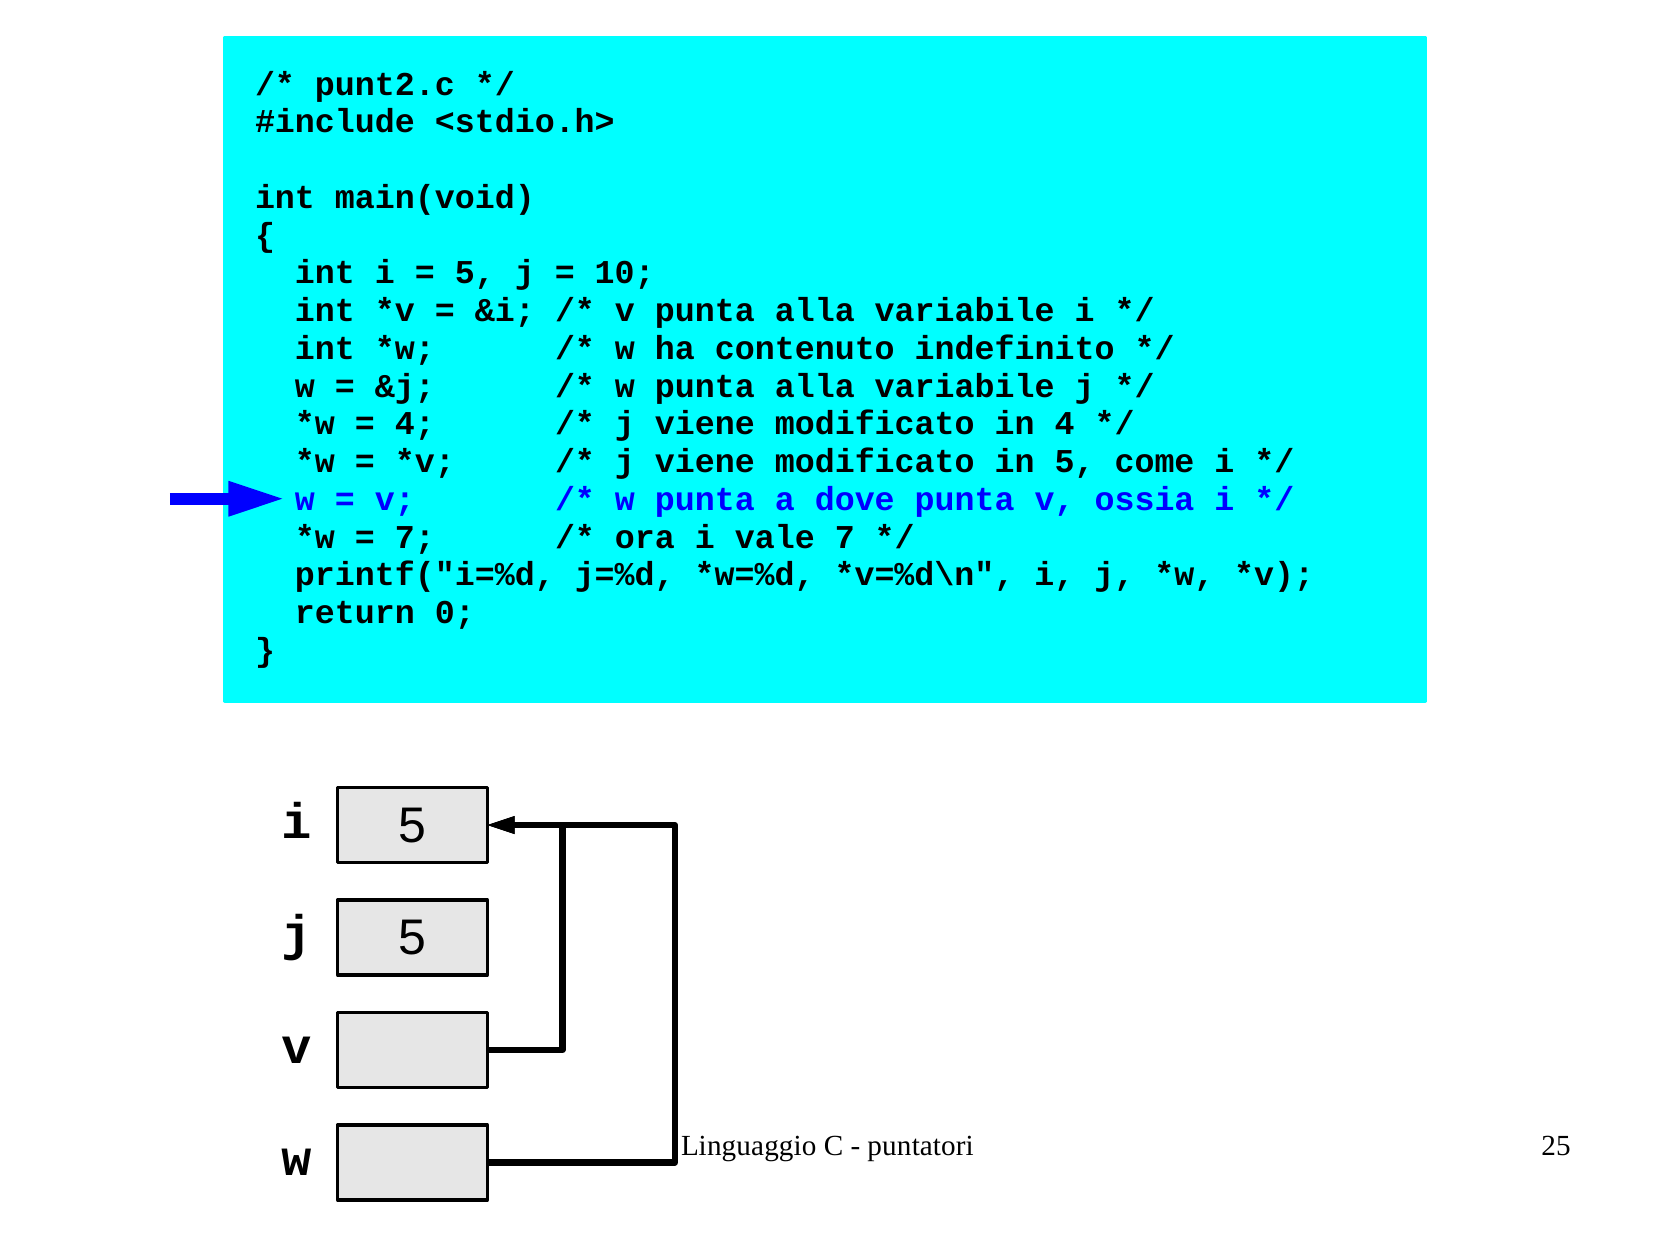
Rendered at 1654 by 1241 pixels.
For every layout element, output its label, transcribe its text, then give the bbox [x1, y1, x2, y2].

text_box w [262, 1125, 331, 1201]
text_box [337, 1012, 488, 1088]
text_box 5 [337, 900, 488, 976]
text_box v [262, 1012, 331, 1088]
text_box i [262, 787, 331, 863]
text_box 5 [337, 787, 488, 863]
text_box j [262, 900, 331, 976]
text_box /* punt2.c */ #include <stdio.h> int main(void) { int i = 5, j = 10; int *v = &i; /* v punta alla variabile i */ int *w; /* w ha contenuto indefinito */ w = &j; /* w punta alla variabile j */ *w = 4; /* j viene modificato in 4 */ *w = *v; /* j viene modificato in 5, come i */ w = v; /* w punta a dove punta v, ossia i */ *w = 7; /* ora i vale 7 */ printf("i=%d, j=%d, *w=%d, *v=%d\n", i, j, *w, *v); return 0; } [225, 37, 1426, 702]
text_box [337, 1125, 488, 1201]
